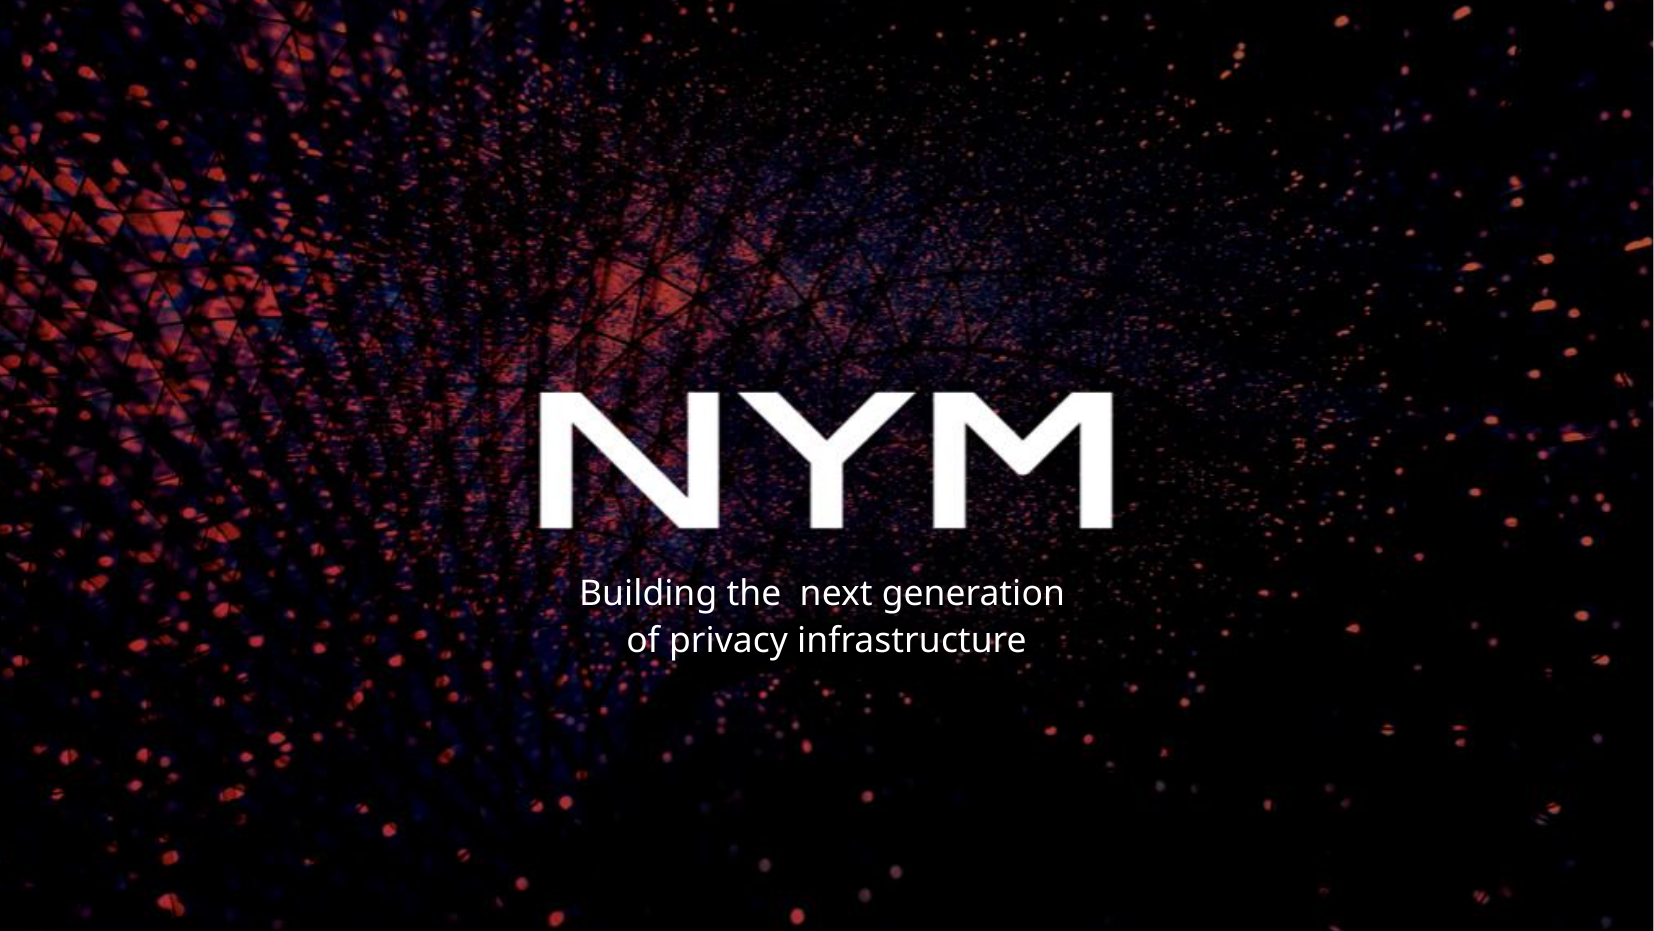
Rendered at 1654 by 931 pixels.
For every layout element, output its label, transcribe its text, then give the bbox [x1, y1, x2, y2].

picture [0, 0, 1654, 550]
text_box Building the next generation of privacy infrastructure [0, 550, 1654, 930]
